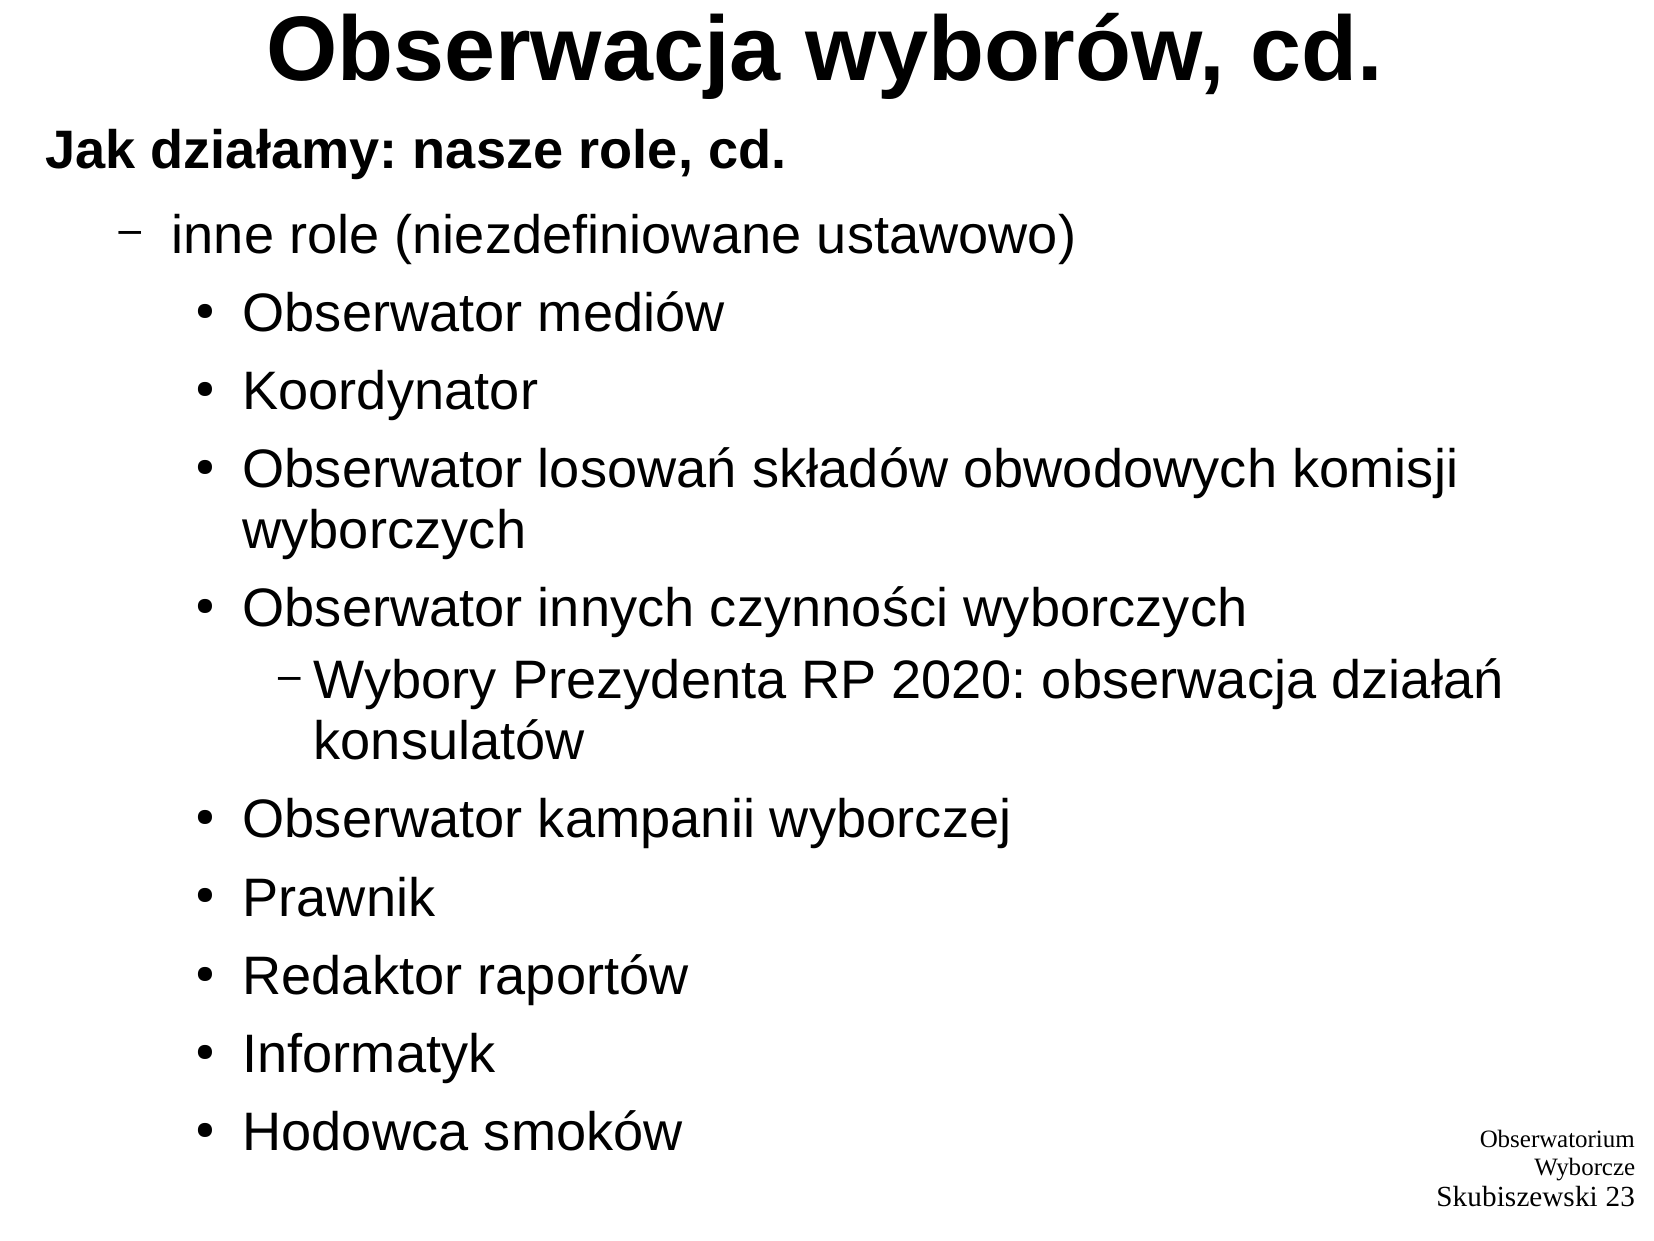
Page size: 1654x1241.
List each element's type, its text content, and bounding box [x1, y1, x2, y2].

title Obserwacja wyborów, cd. [80, 0, 1570, 120]
list Jak działamy: nasze role, cd. inne role (niezdefiniowane ustawowo) Obserwator mediów Koordynator Obserwator losowań składów obwodowych komisji wyborczych Obserwator innych czynności wyborczych Wybory Prezydenta RP 2020: obserwacja działań konsulatów Obserwator kampanii wyborczej Prawnik Redaktor raportów Informatyk Hodowca smoków [30, 120, 1583, 1241]
